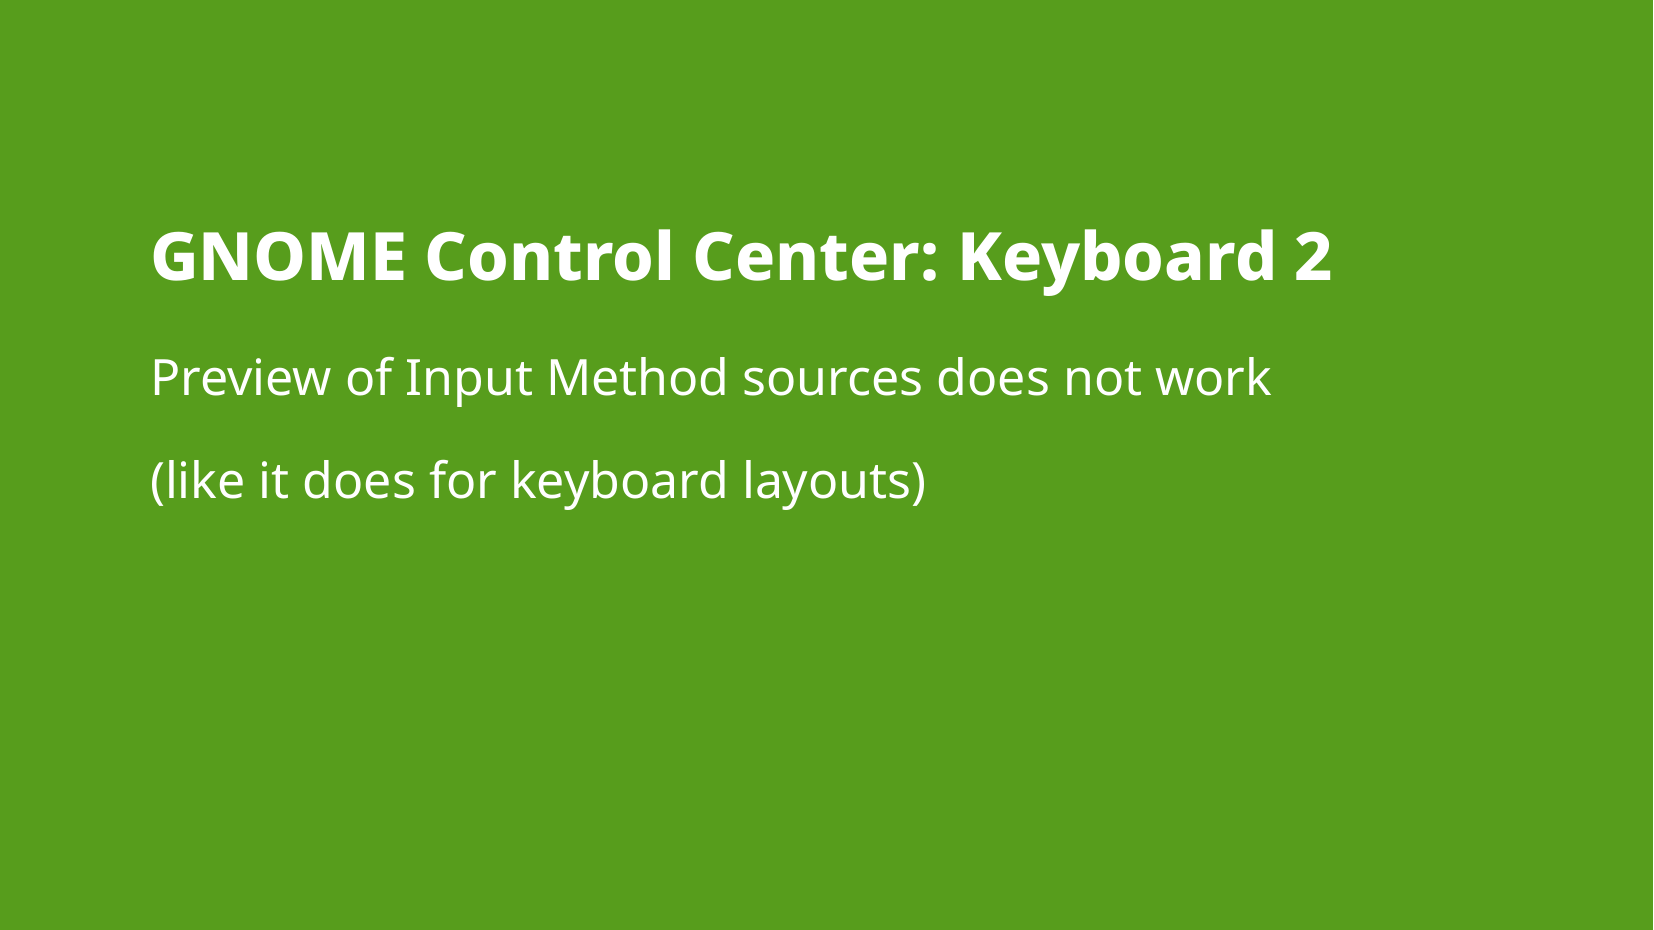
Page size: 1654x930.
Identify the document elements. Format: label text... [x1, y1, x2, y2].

text_box Preview of Input Method sources does not work (like it does for keyboard layouts) [150, 308, 1501, 848]
title GNOME Control Center: Keyboard 2 [150, 144, 1501, 301]
